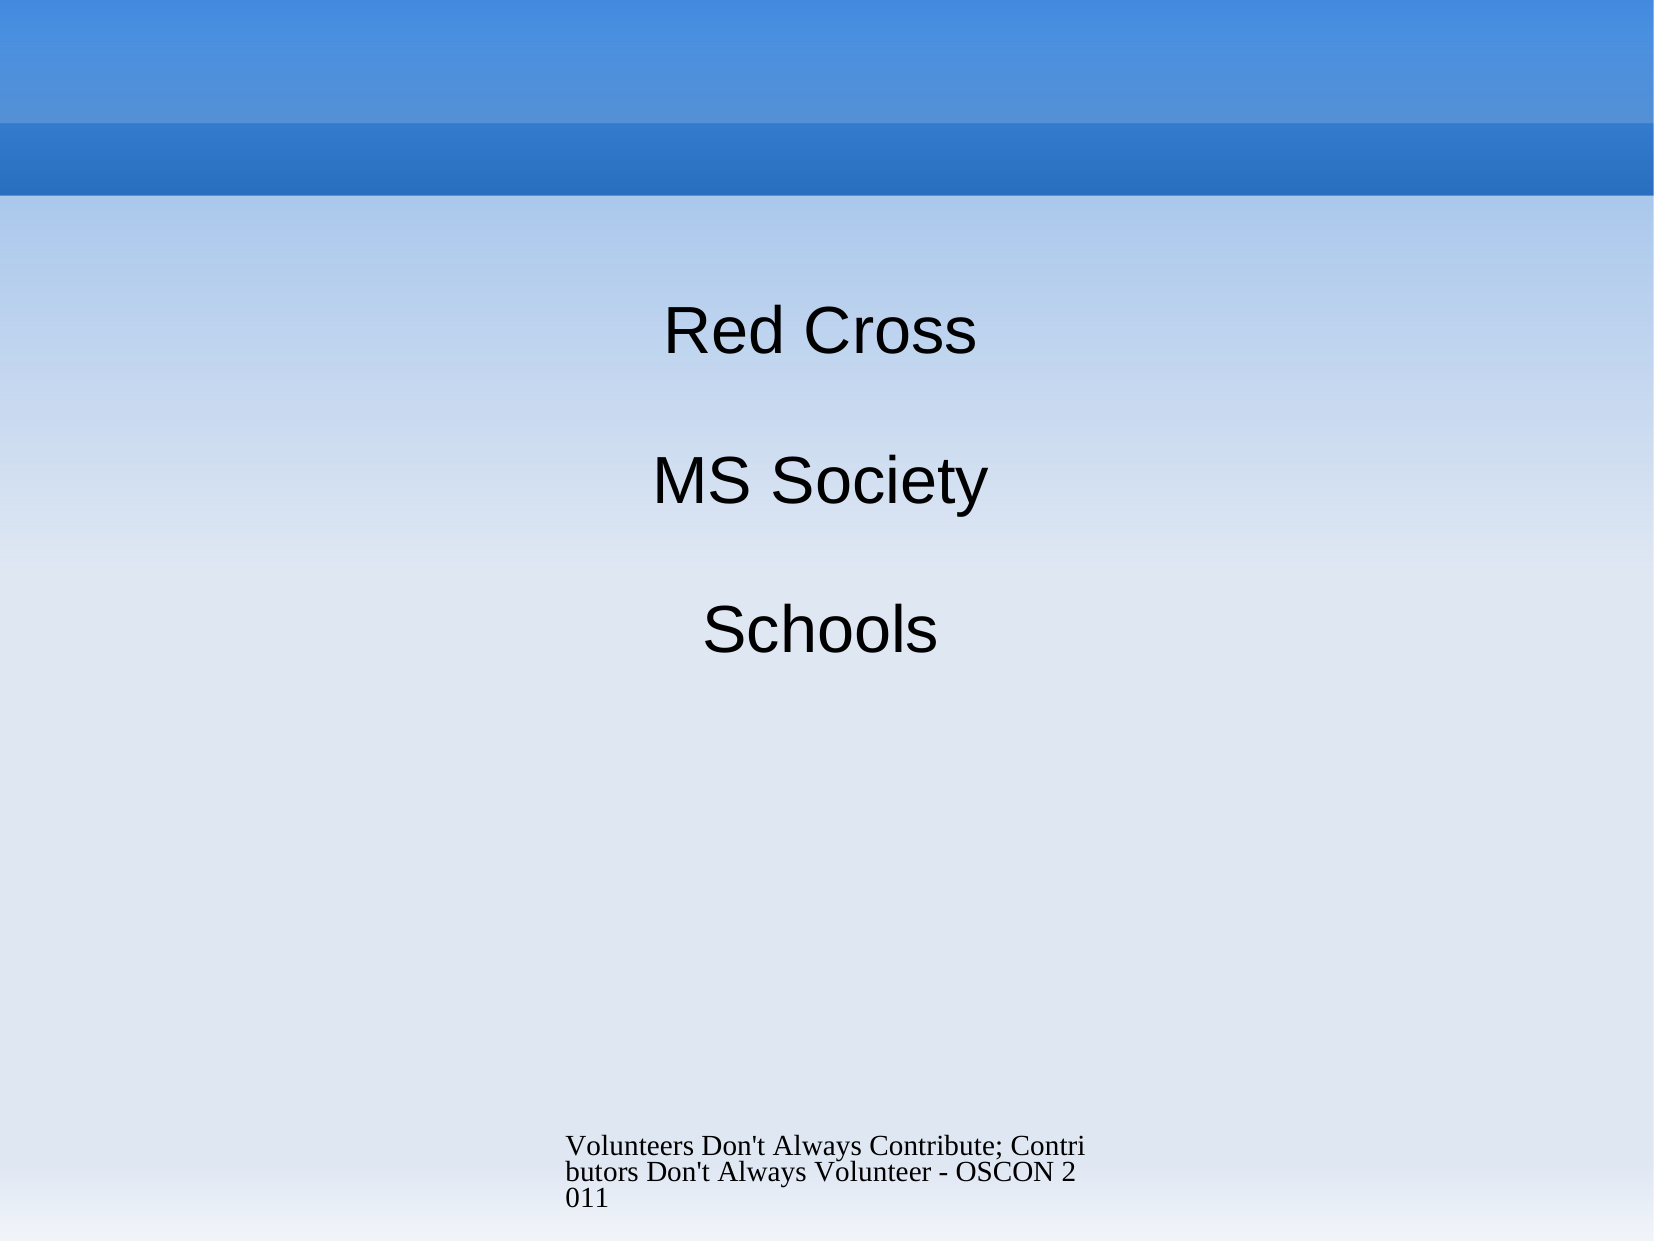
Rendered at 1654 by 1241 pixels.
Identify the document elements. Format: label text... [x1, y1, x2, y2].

picture [0, 0, 1654, 1241]
subtitle Red Cross MS Society Schools [76, 0, 1565, 1109]
